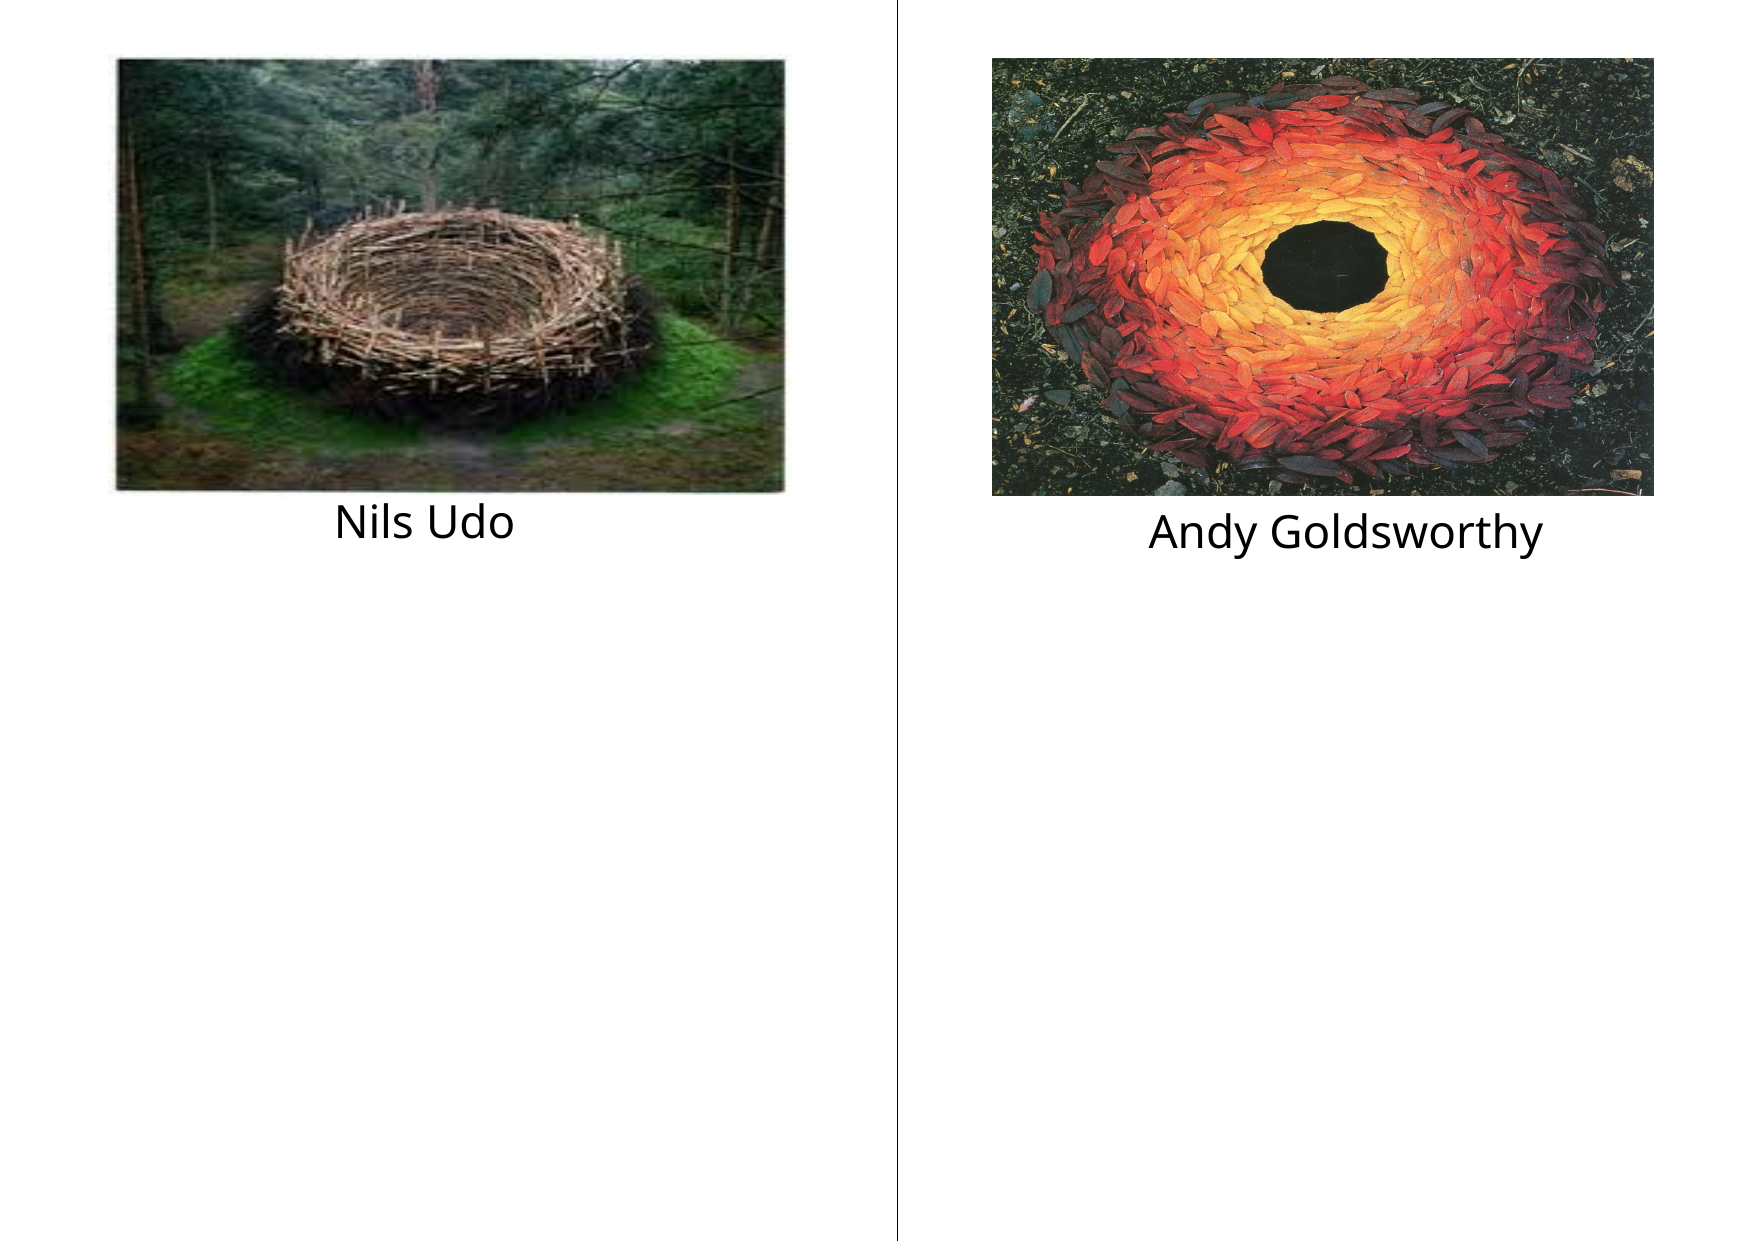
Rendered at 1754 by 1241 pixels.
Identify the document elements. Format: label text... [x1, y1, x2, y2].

text_box Andy Goldsworthy [1133, 496, 1536, 566]
picture [992, 58, 1654, 496]
text_box Nils Udo [318, 497, 522, 556]
picture [108, 54, 792, 497]
